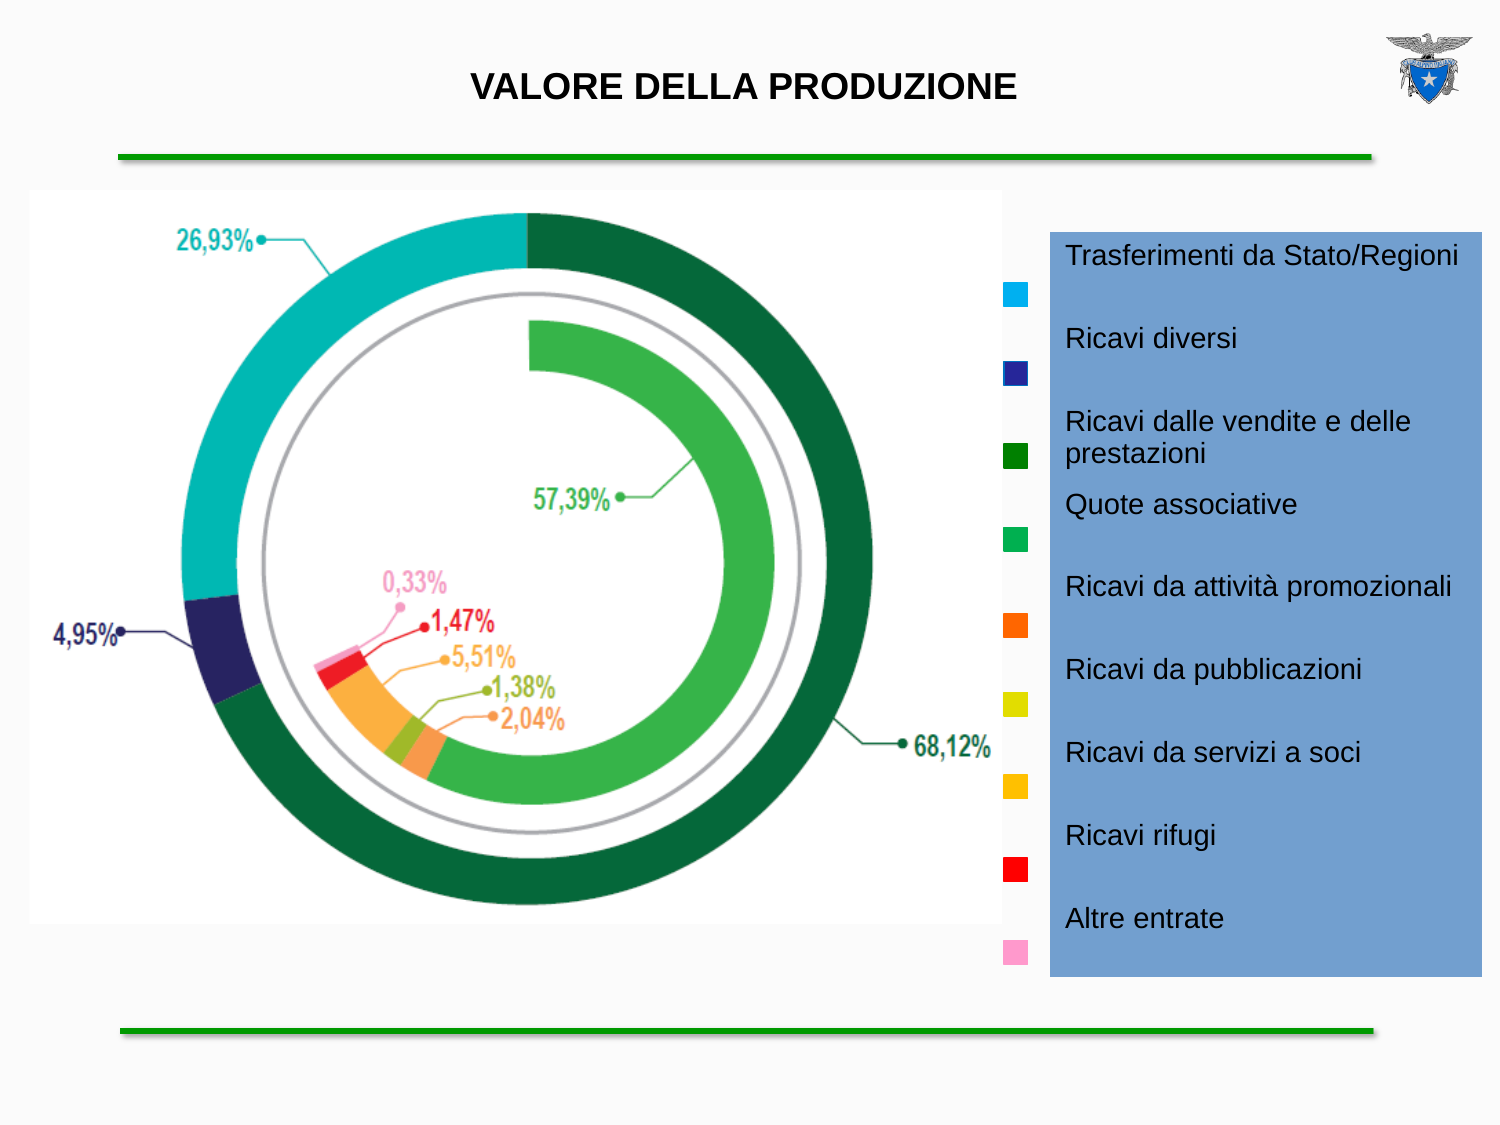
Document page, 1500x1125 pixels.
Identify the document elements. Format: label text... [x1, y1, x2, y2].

picture [29, 190, 1003, 924]
text_box [1004, 940, 1028, 964]
text_box [1004, 444, 1028, 468]
table_cell Ricavi da attività promozionali [1050, 563, 1482, 646]
table_header Trasferimenti da Stato/Regioni [1050, 232, 1482, 315]
table_cell Ricavi diversi [1050, 315, 1482, 397]
text_box [1004, 362, 1028, 385]
text_box [1004, 614, 1028, 637]
picture [1382, 29, 1477, 112]
picture [114, 1022, 1384, 1047]
text_box [1004, 775, 1028, 799]
text_box [1004, 283, 1028, 307]
text_box [1004, 858, 1028, 881]
table_cell Ricavi da pubblicazioni [1050, 646, 1482, 729]
text_box [1004, 528, 1028, 551]
table_cell Quote associative [1050, 480, 1482, 563]
table_cell Ricavi rifugi [1050, 811, 1482, 894]
picture [112, 148, 1382, 173]
table_cell Ricavi dalle vendite e delle prestazioni [1050, 397, 1482, 480]
table_cell Altre entrate [1050, 894, 1482, 977]
text_box VALORE DELLA PRODUZIONE [254, 54, 1234, 104]
text_box [1004, 692, 1028, 716]
table_cell Ricavi da servizi a soci [1050, 729, 1482, 811]
